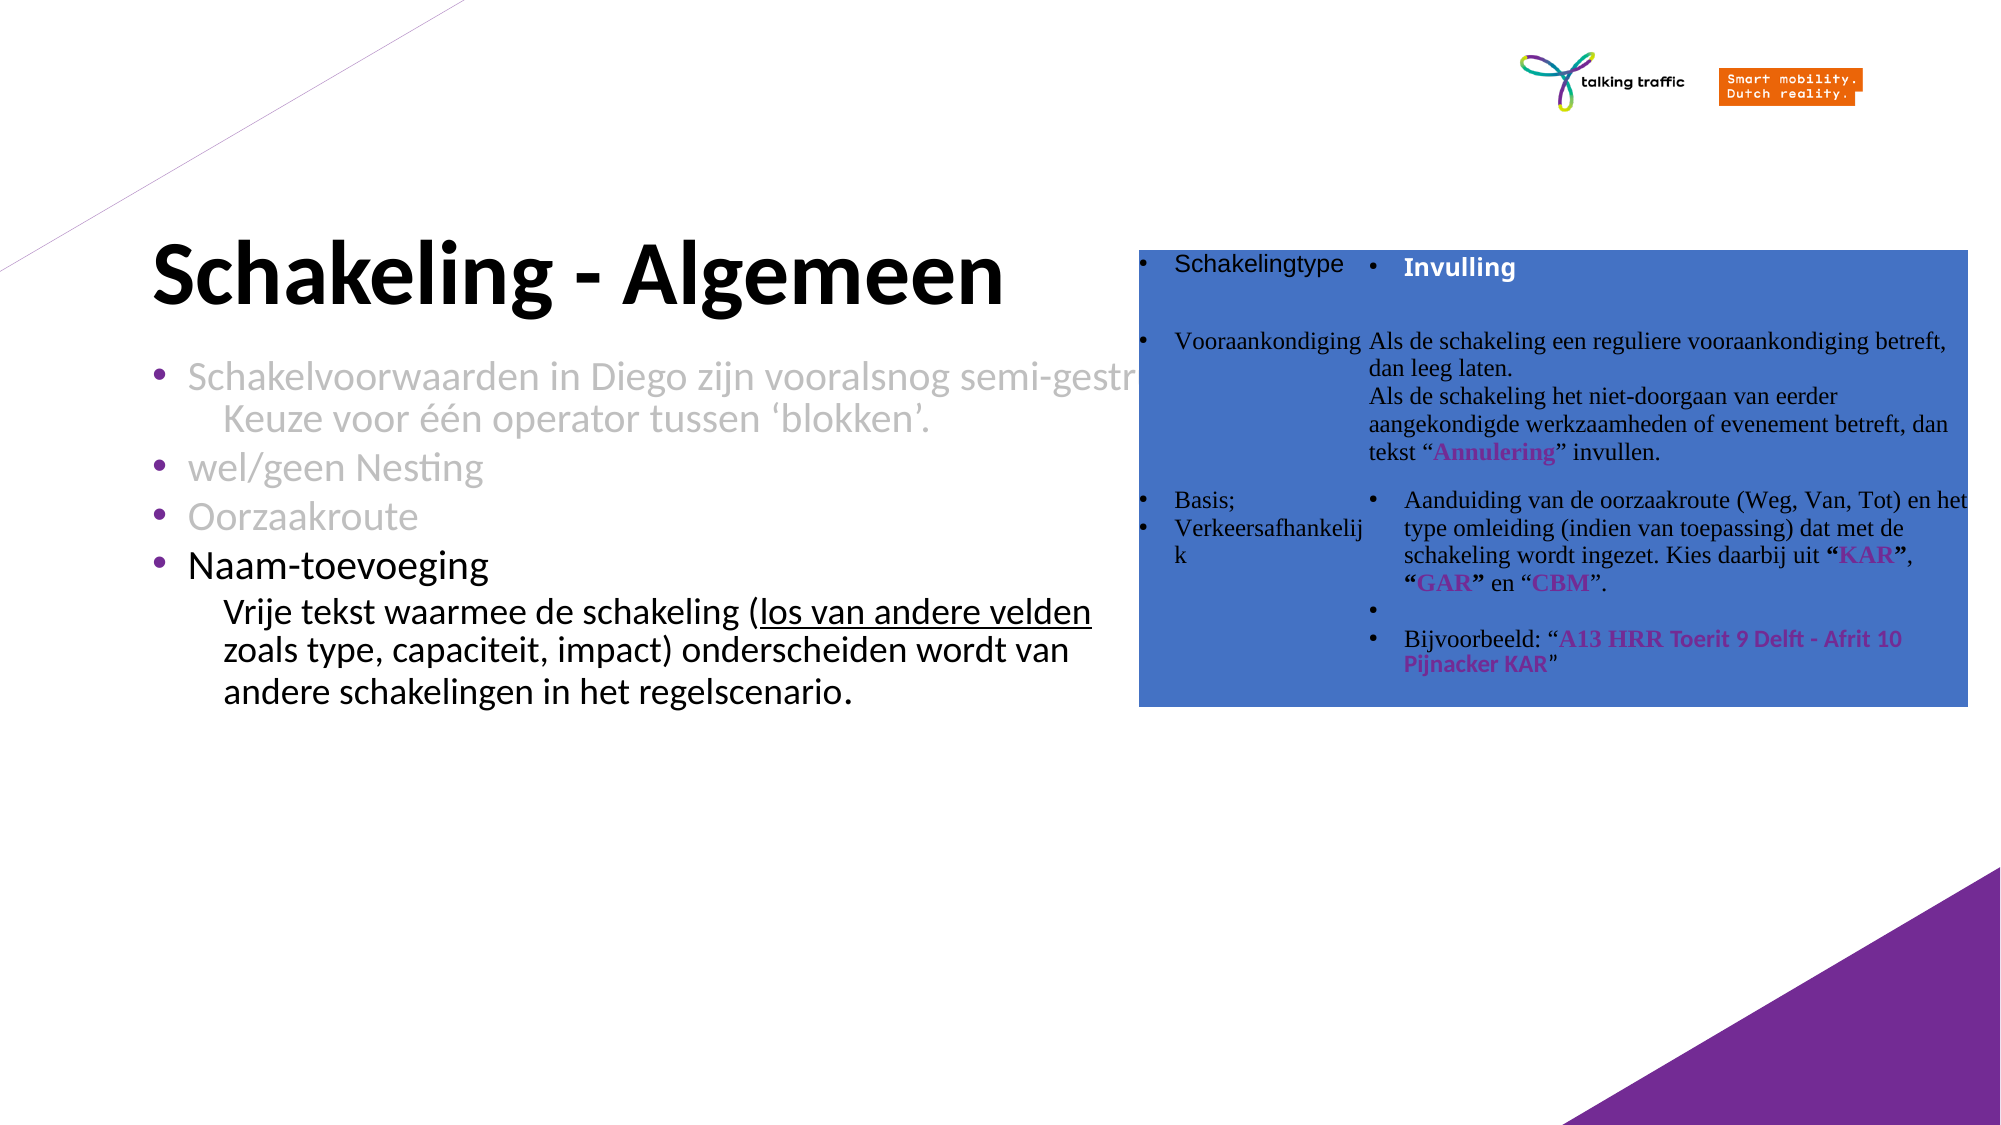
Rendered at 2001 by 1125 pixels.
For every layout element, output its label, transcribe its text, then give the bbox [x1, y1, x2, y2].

list Schakelvoorwaarden in Diego zijn vooralsnog semi-gestructureerd. Keuze voor één operator tussen ‘blokken’. wel/geen Nesting Oorzaakroute Naam-toevoeging Vrije tekst waarmee de schakeling (los van andere velden zoals type, capaciteit, impact) onderscheiden wordt van andere schakelingen in het regelscenario. [137, 356, 1348, 1002]
table_cell Vooraankondiging [1139, 327, 1369, 486]
table_cell Basis; Verkeersafhankelijk [1139, 486, 1369, 707]
table_header Invulling [1369, 250, 1968, 327]
text_box 41 [1412, 1042, 1863, 1103]
table_cell Als de schakeling een reguliere vooraankondiging betreft, dan leeg laten. Als de schakeling het niet-doorgaan van eerder aangekondigde werkzaamheden of evenement betreft, dan tekst “Annulering” invullen. [1369, 327, 1968, 486]
title Schakeling - Algemeen [137, 165, 1863, 332]
table_header Schakelingtype [1139, 250, 1369, 327]
table_cell Aanduiding van de oorzaakroute (Weg, Van, Tot) en het type omleiding (indien van toepassing) dat met de schakeling wordt ingezet. Kies daarbij uit “KAR”, “GAR” en “CBM”. Bijvoorbeeld: “A13 HRR Toerit 9 Delft - Afrit 10 Pijnacker KAR” [1369, 486, 1968, 707]
